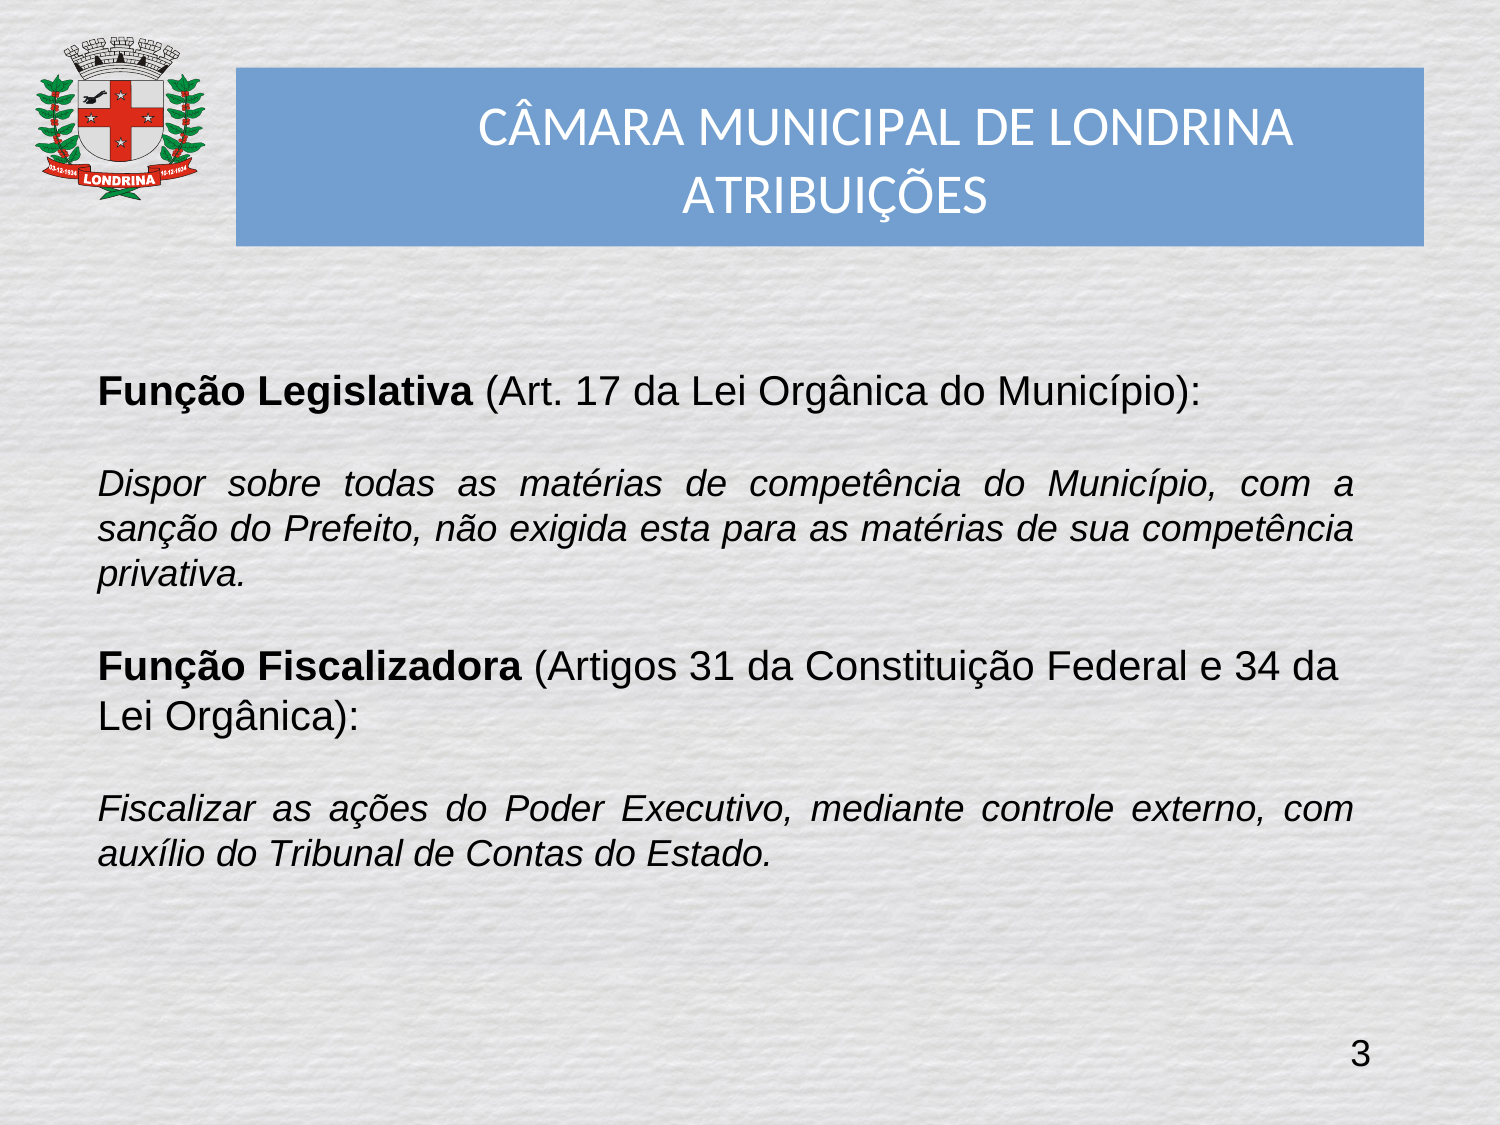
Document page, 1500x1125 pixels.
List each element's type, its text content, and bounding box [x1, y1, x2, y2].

text_box Função Legislativa (Art. 17 da Lei Orgânica do Município): Dispor sobre todas as matérias de competência do Município, com a sanção do Prefeito, não exigida esta para as matérias de sua competência privativa. Função Fiscalizadora (Artigos 31 da Constituição Federal e 34 da Lei Orgânica): Fiscalizar as ações do Poder Executivo, mediante controle externo, com auxílio do Tribunal de Contas do Estado. [82, 212, 1370, 980]
text_box CÂMARA MUNICIPAL DE LONDRINA ATRIBUIÇÕES [236, 67, 1424, 247]
picture [0, 0, 1500, 1125]
text_box <número> [1335, 1021, 1500, 1092]
